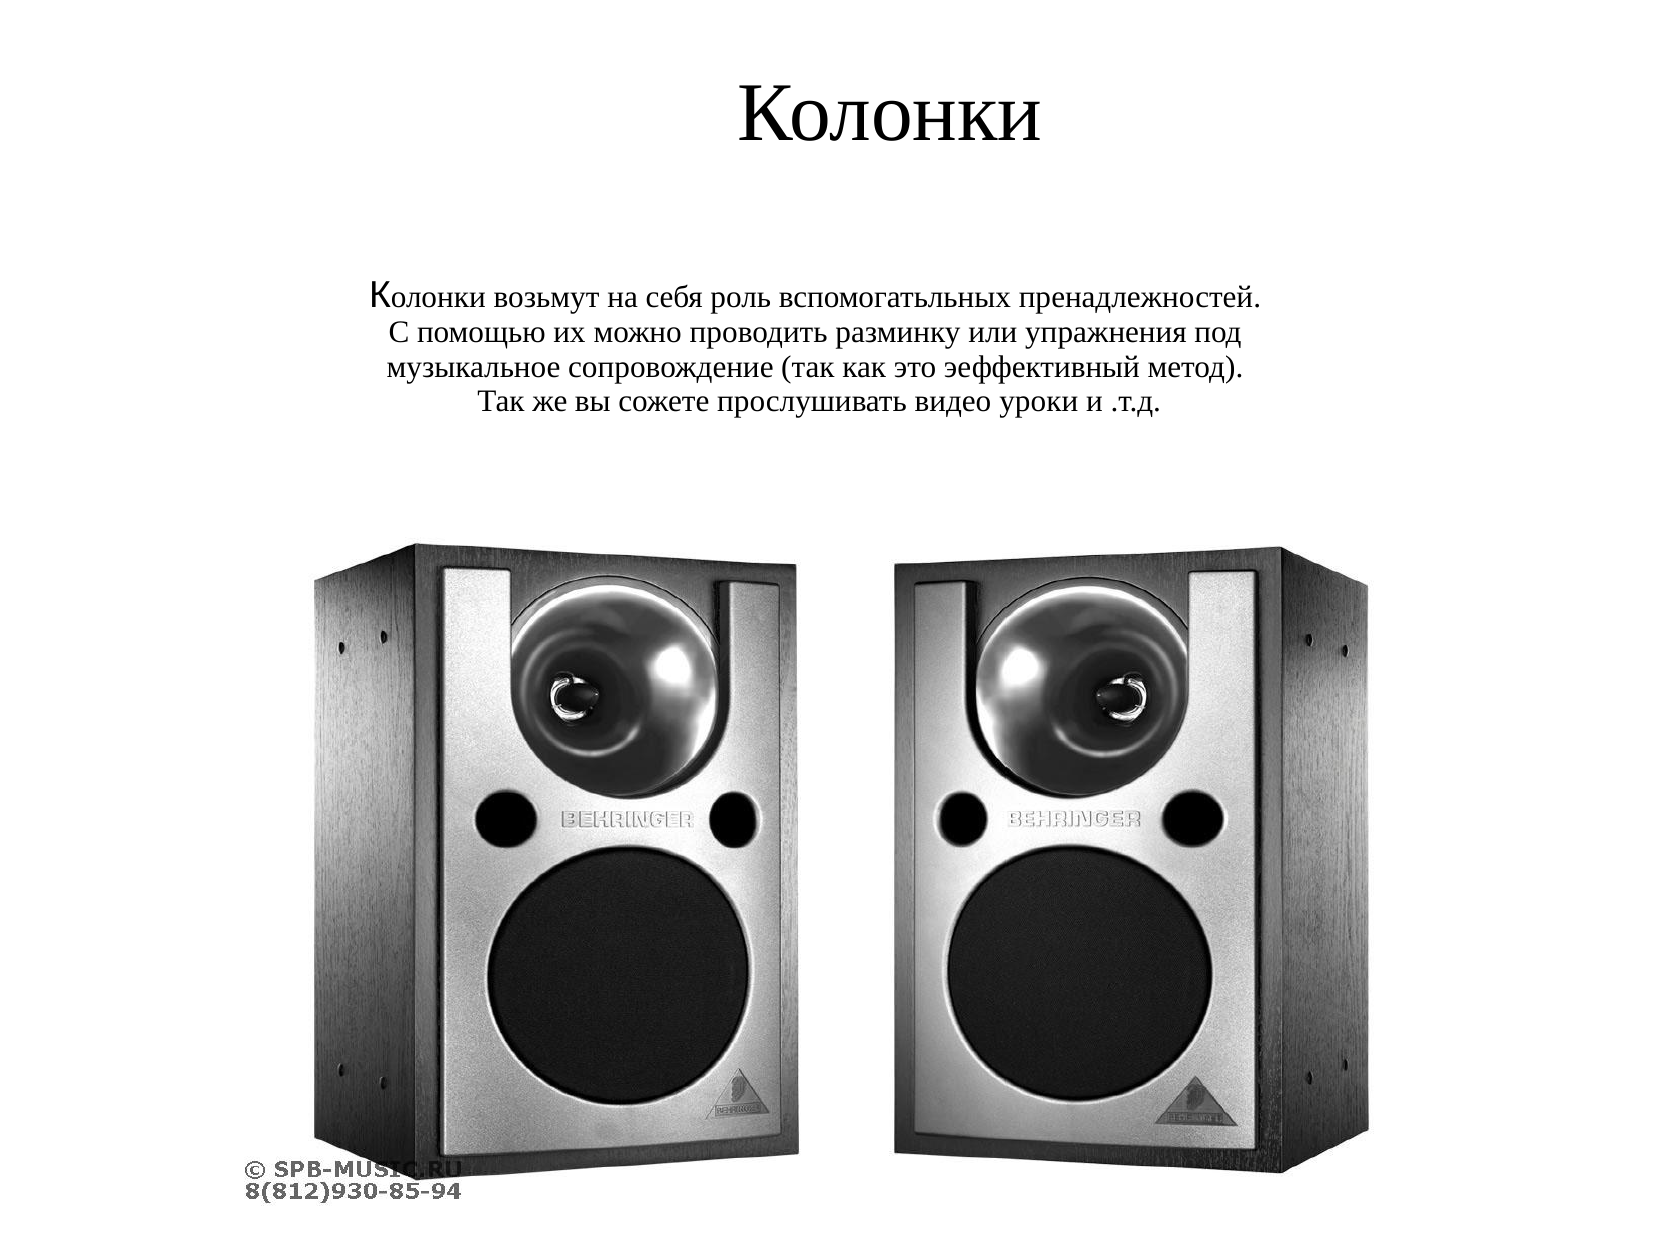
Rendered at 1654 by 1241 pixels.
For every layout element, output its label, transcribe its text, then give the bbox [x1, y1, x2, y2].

text_box Колонки [413, 59, 1388, 167]
picture [236, 501, 1447, 1211]
text_box Колонки возьмут на себя роль вспомогатьльных пренадлежностей. С помощью их можно проводить разминку или упражнения под музыкальное сопровождение (так как это эеффективный метод). Так же вы сожете прослушивать видео уроки и .т.д. [354, 265, 1654, 430]
